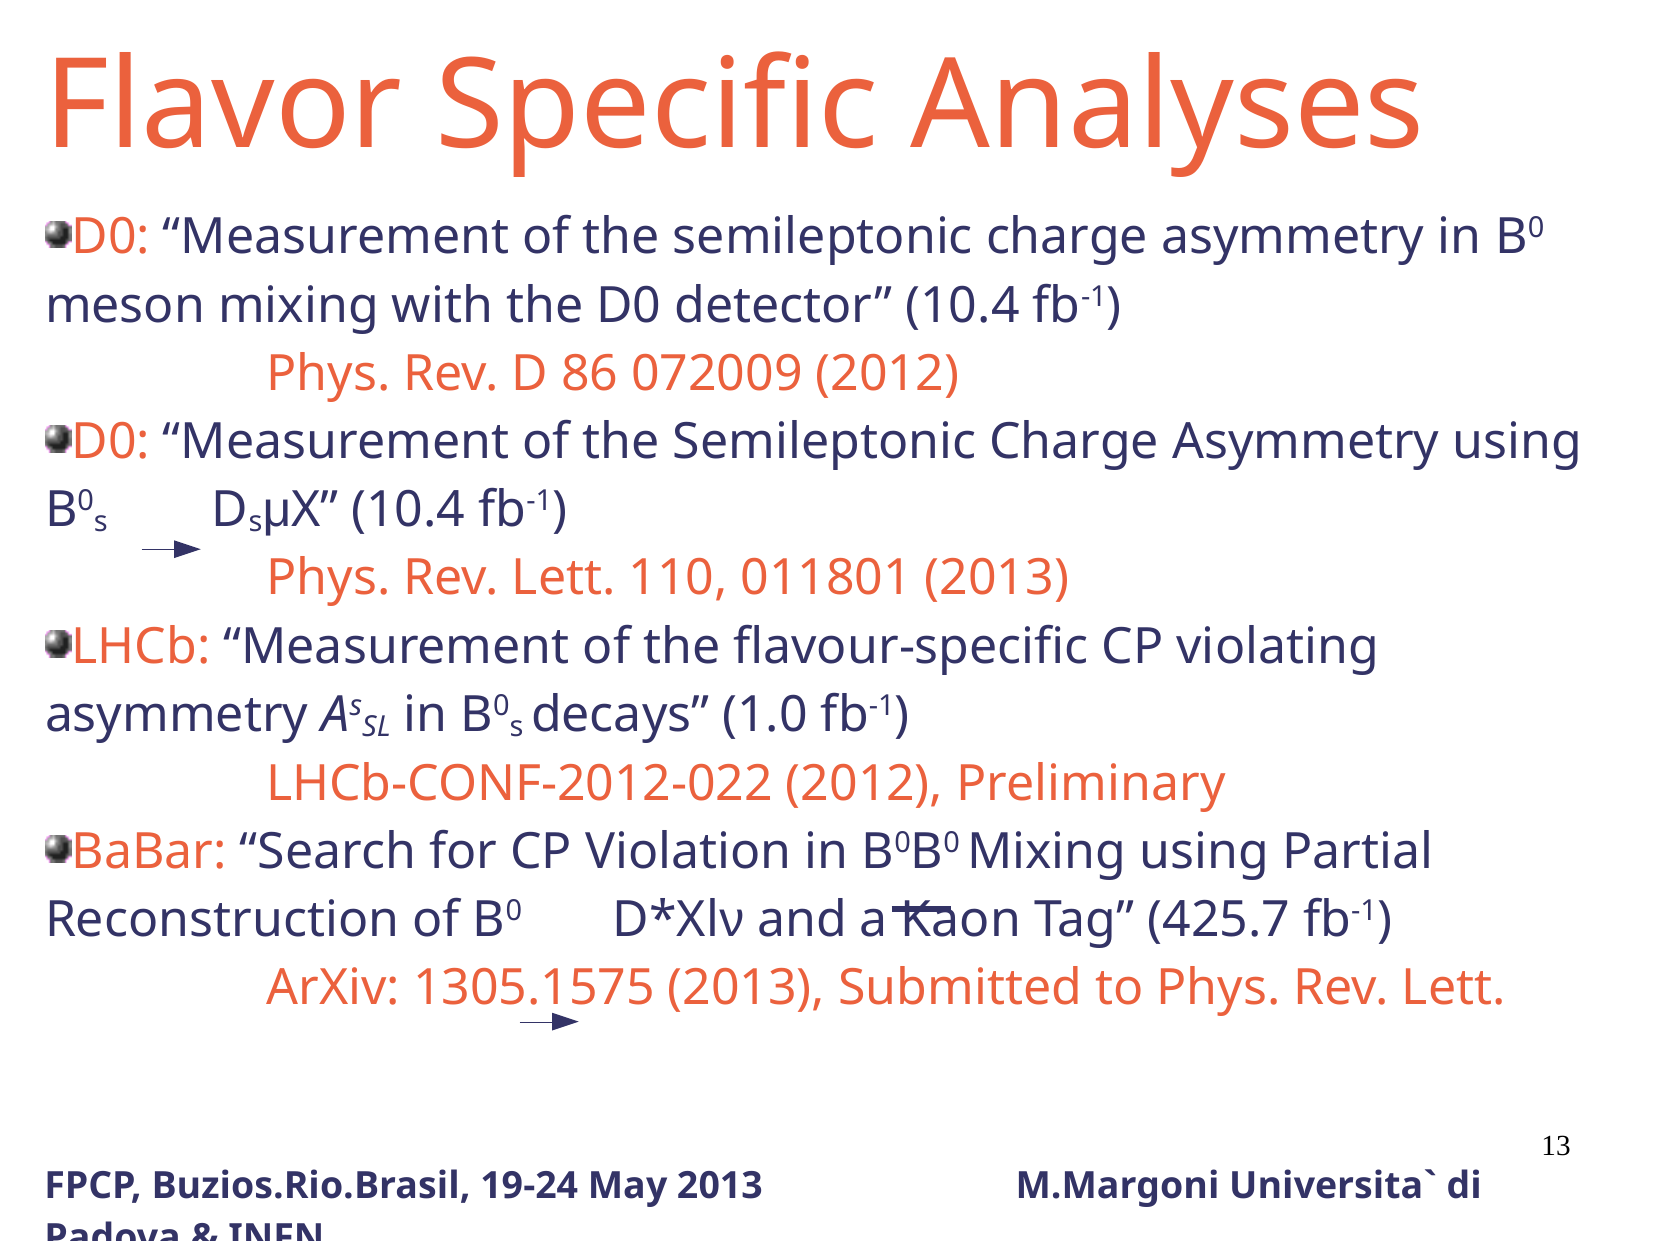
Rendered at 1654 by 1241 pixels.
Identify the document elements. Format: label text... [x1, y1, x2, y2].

text_box D0: “Measurement of the semileptonic charge asymmetry in B0 meson mixing with the D0 detector” (10.4 fb-1) Phys. Rev. D 86 072009 (2012) D0: “Measurement of the Semileptonic Charge Asymmetry using B0s DsμX” (10.4 fb-1) Phys. Rev. Lett. 110, 011801 (2013) LHCb: “Measurement of the flavour-specific CP violating asymmetry AsSL in B0s decays” (1.0 fb-1) LHCb-CONF-2012-022 (2012), Preliminary BaBar: “Search for CP Violation in B0B0 Mixing using Partial Reconstruction of B0 D*Xlν and a Kaon Tag” (425.7 fb-1) ArXiv: 1305.1575 (2013), Submitted to Phys. Rev. Lett. [30, 192, 1642, 1159]
text_box Flavor Specific Analyses [29, 5, 1630, 321]
text_box FPCP, Buzios.Rio.Brasil, 19-24 May 2013 M.Margoni Universita` di Padova & INFN [29, 1151, 1625, 1225]
